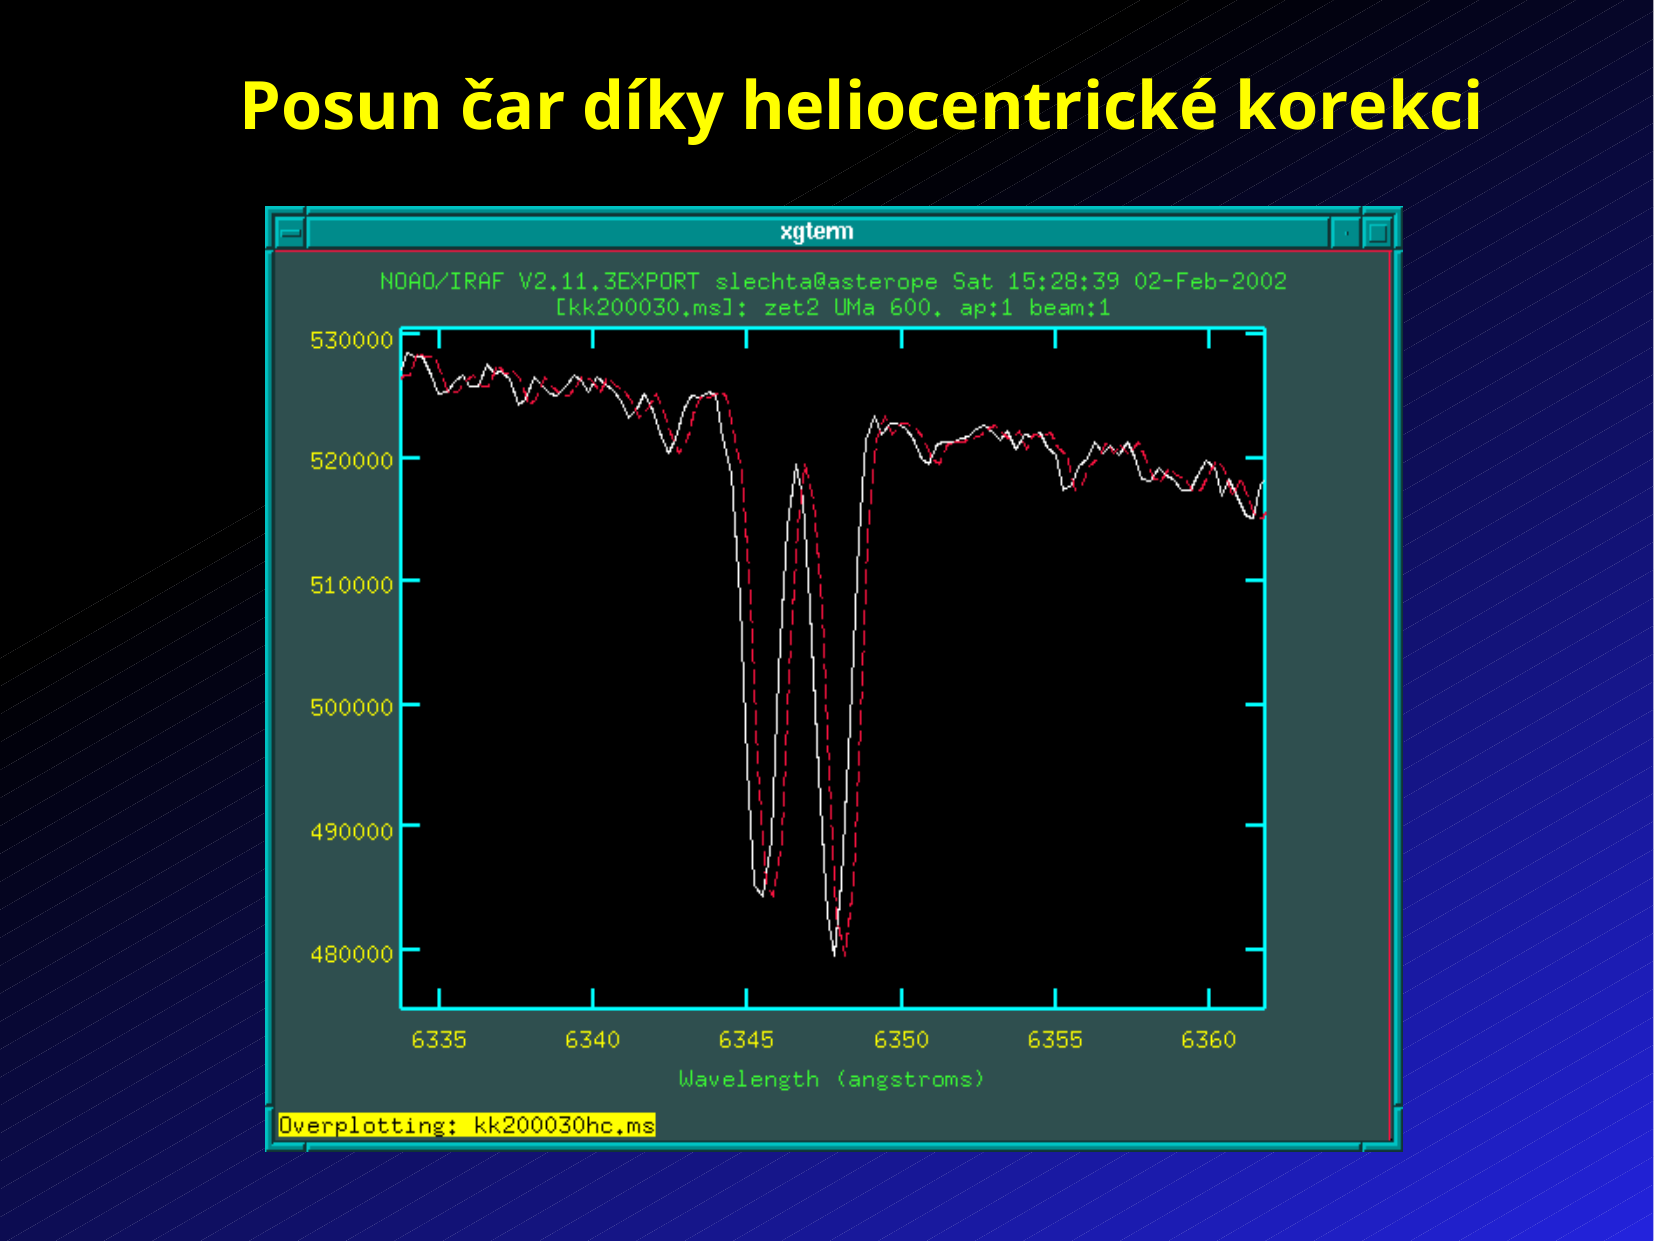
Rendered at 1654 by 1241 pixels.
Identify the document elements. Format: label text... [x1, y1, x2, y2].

title Posun čar díky heliocentrické korekci [118, 0, 1607, 208]
picture [265, 208, 1403, 1152]
